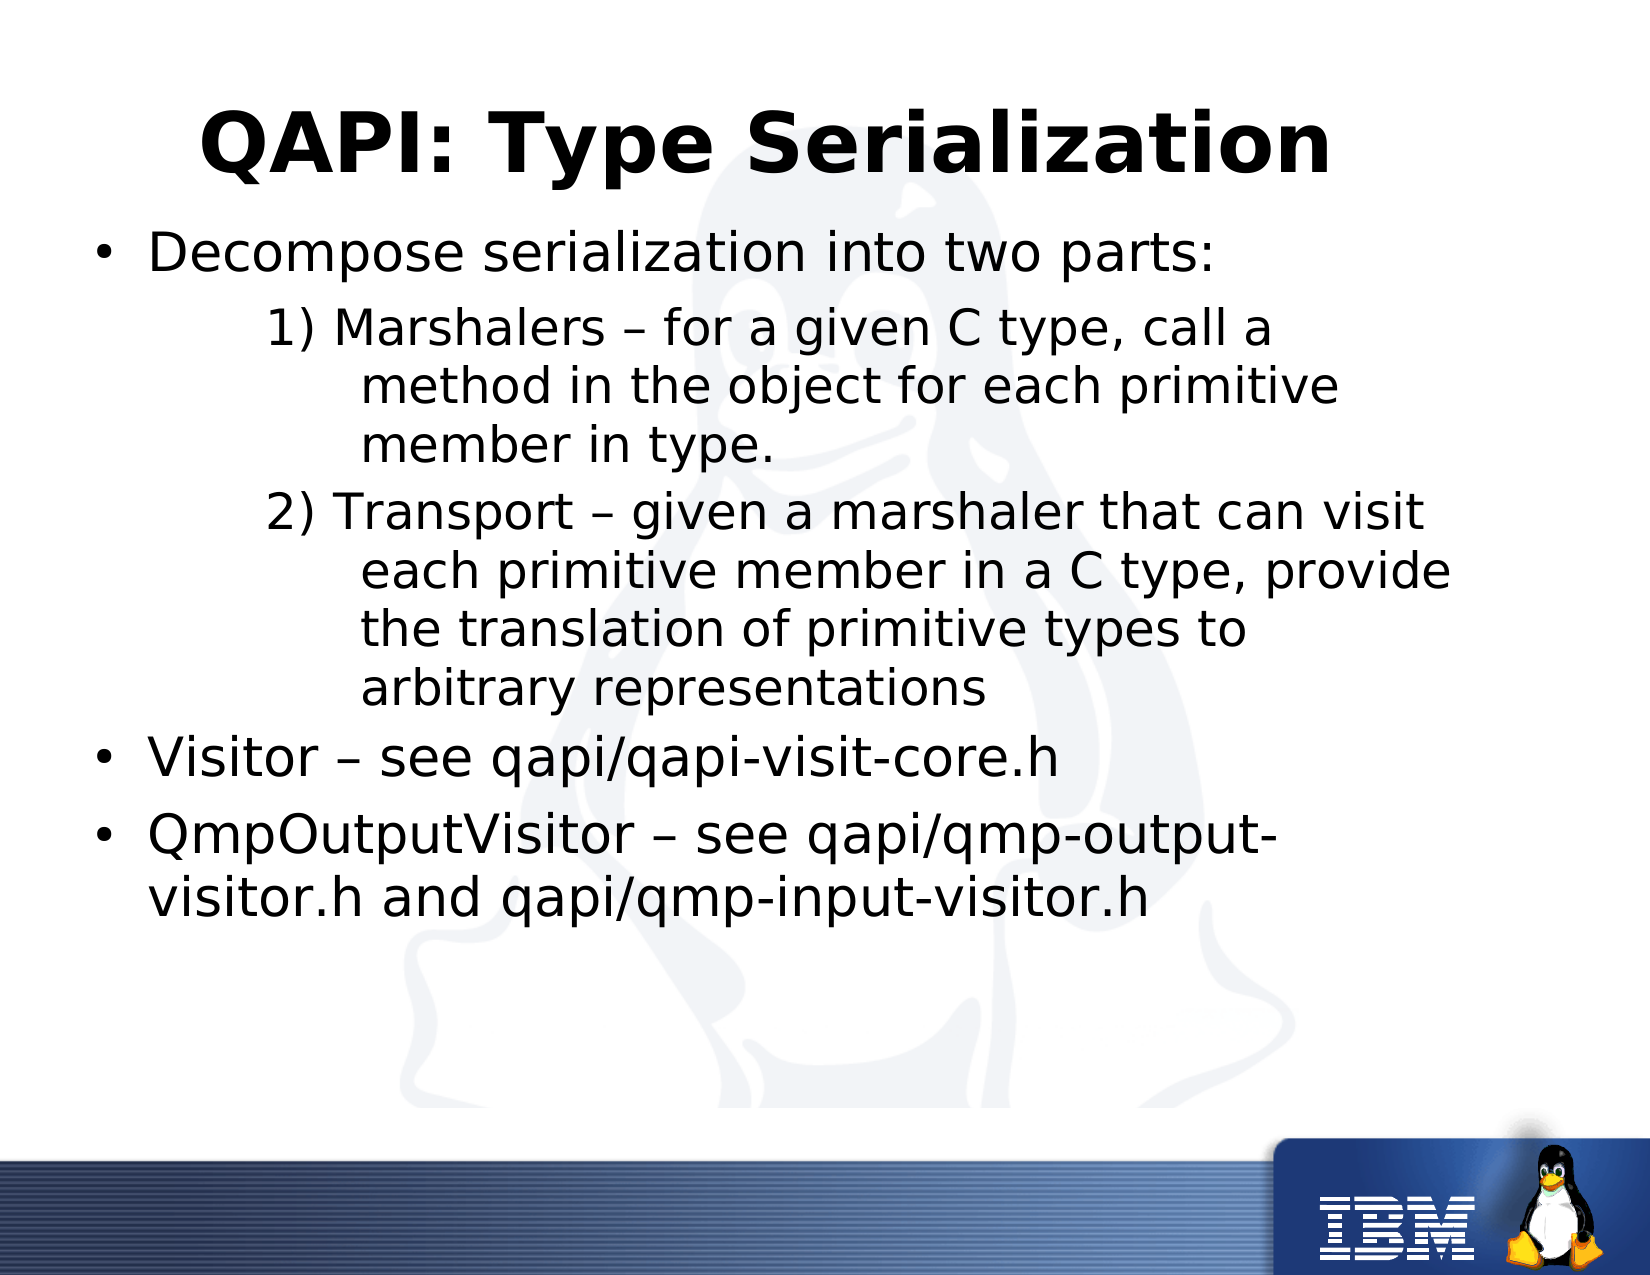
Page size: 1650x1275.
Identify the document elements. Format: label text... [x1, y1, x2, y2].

list Decompose serialization into two parts: Marshalers – for a given C type, call a method in the object for each primitive member in type. Transport – given a marshaler that can visit each primitive member in a C type, provide the translation of primitive types to arbitrary representations Visitor – see qapi/qapi-visit-core.h QmpOutputVisitor – see qapi/qmp-output-visitor.h and qapi/qmp-input-visitor.h [76, 221, 1457, 1171]
title QAPI: Type Serialization [76, 76, 1457, 211]
